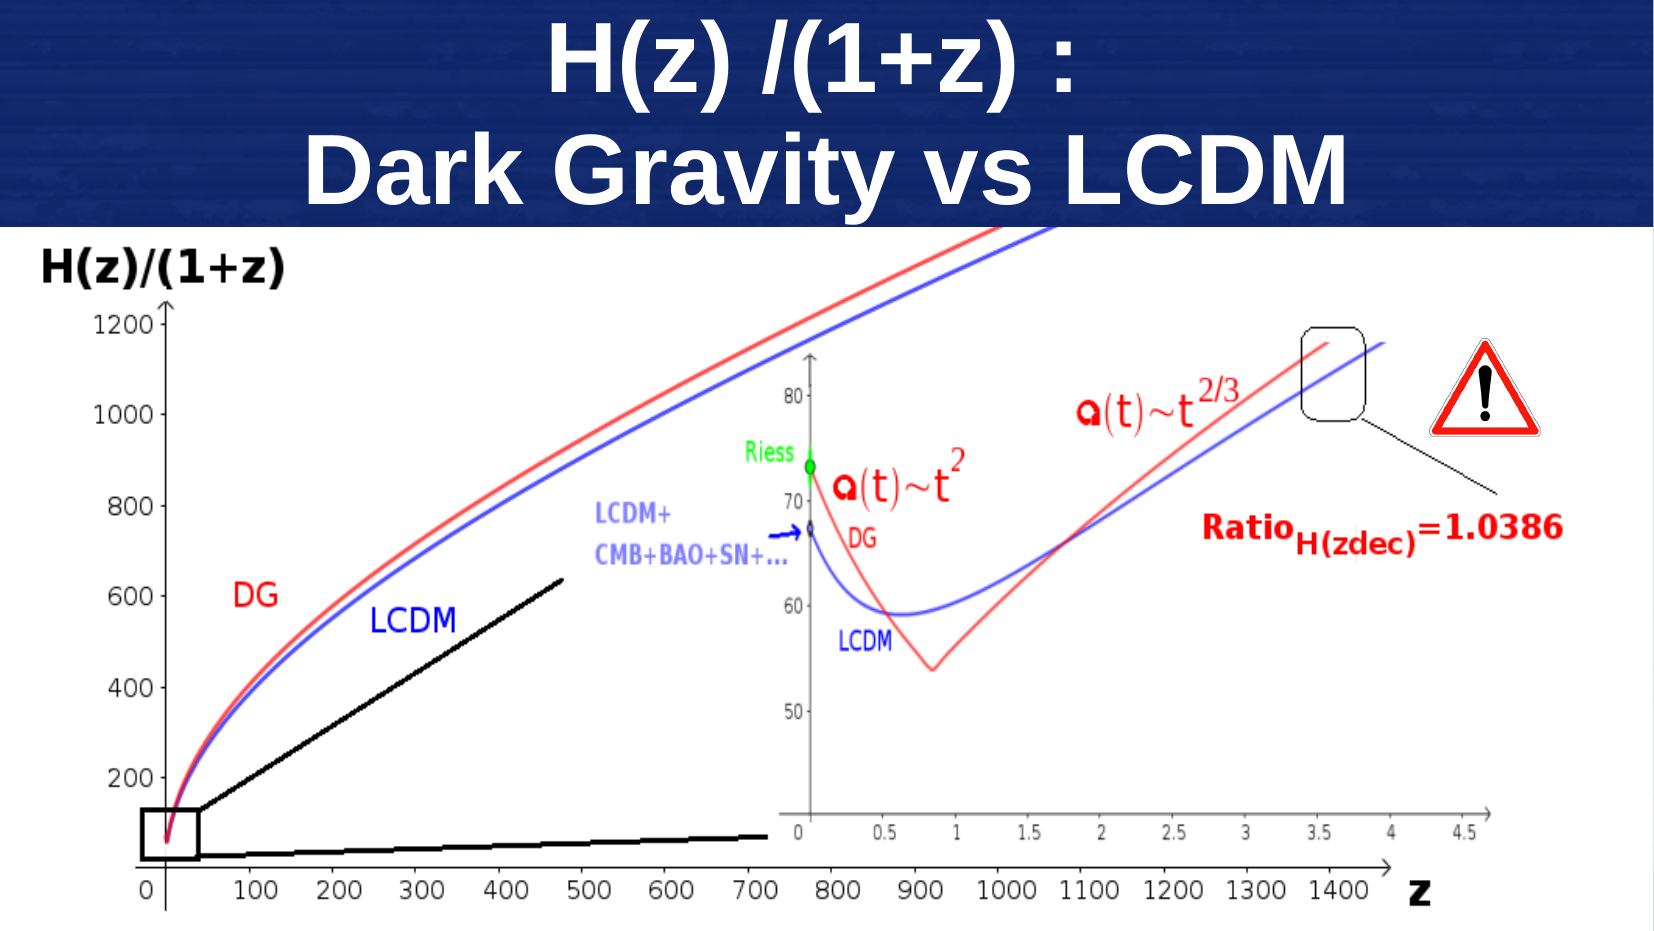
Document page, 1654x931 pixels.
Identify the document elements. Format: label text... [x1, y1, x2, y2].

picture [0, 0, 1654, 931]
title H(z) /(1+z) : Dark Gravity vs LCDM [82, 2, 1571, 226]
